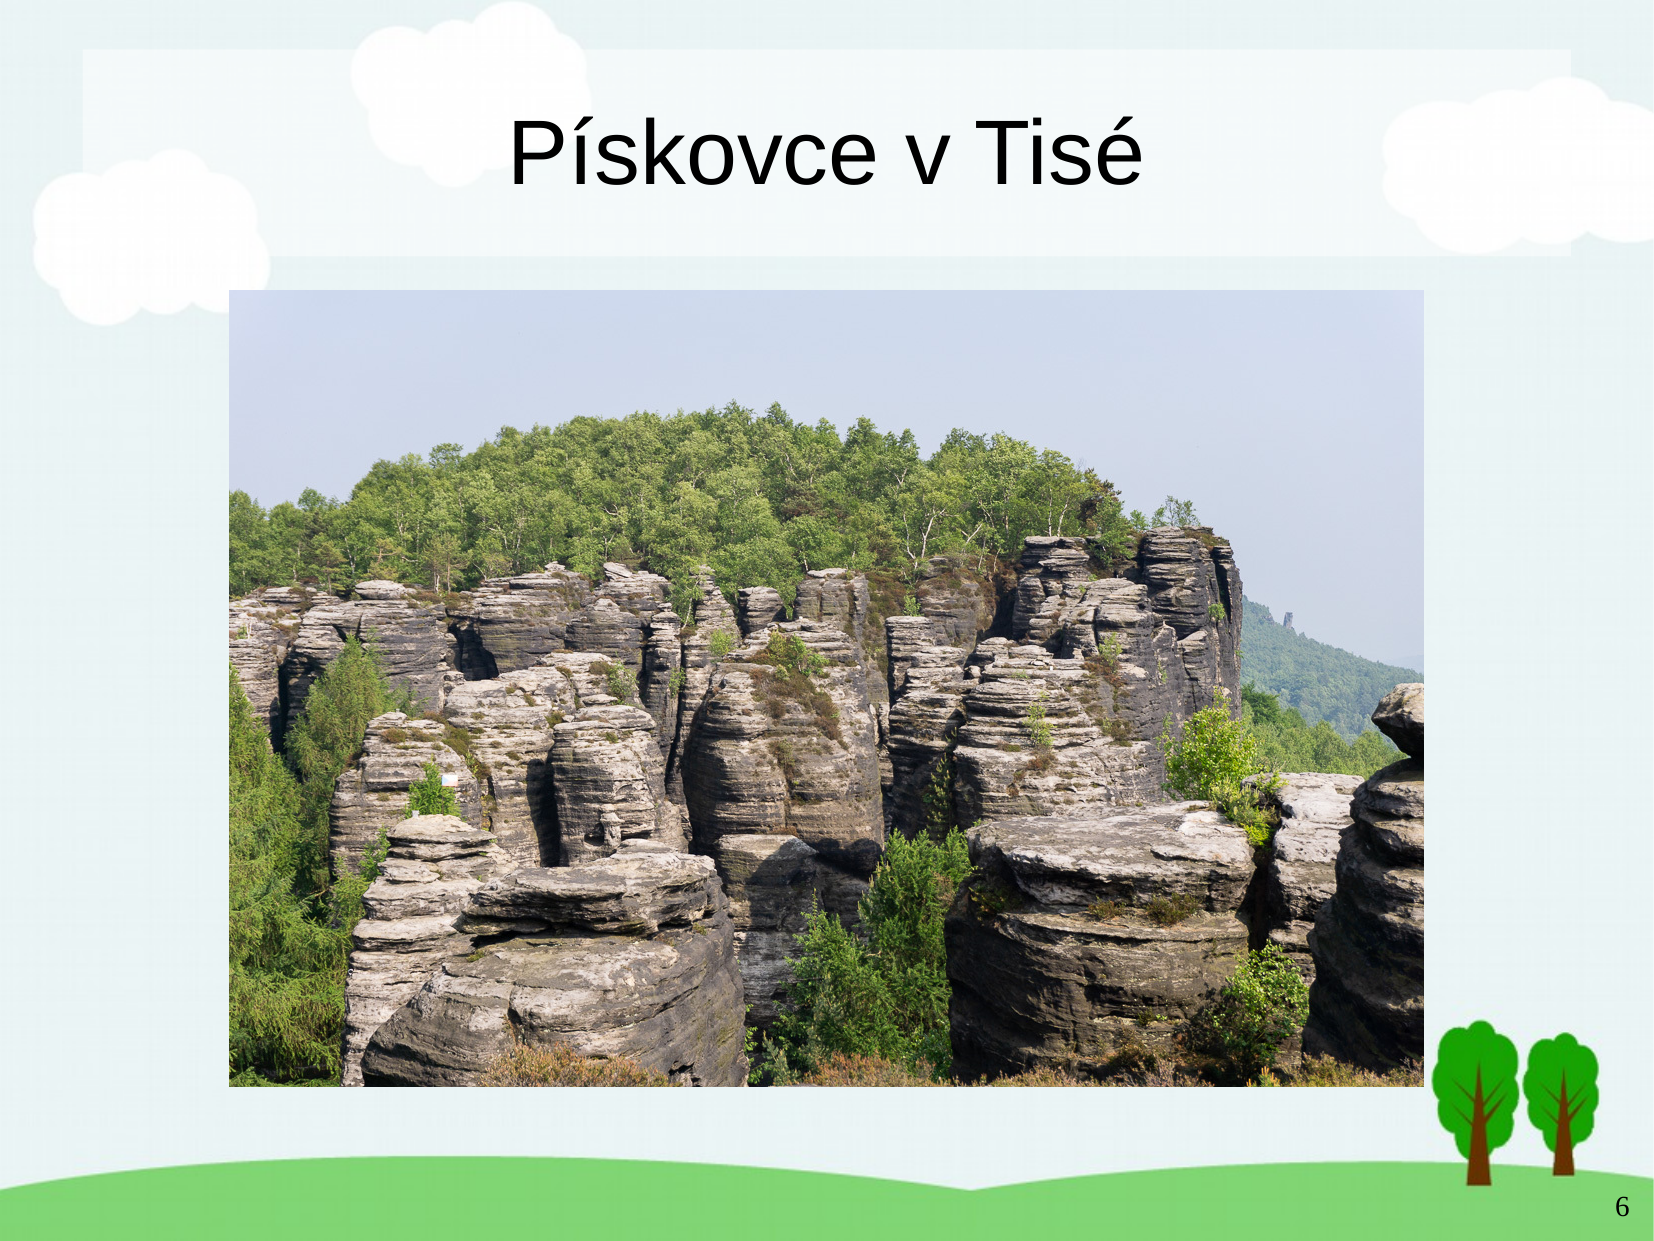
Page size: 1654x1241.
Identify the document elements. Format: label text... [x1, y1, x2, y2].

picture [0, 0, 1654, 1241]
title Pískovce v Tisé [82, 49, 1571, 257]
